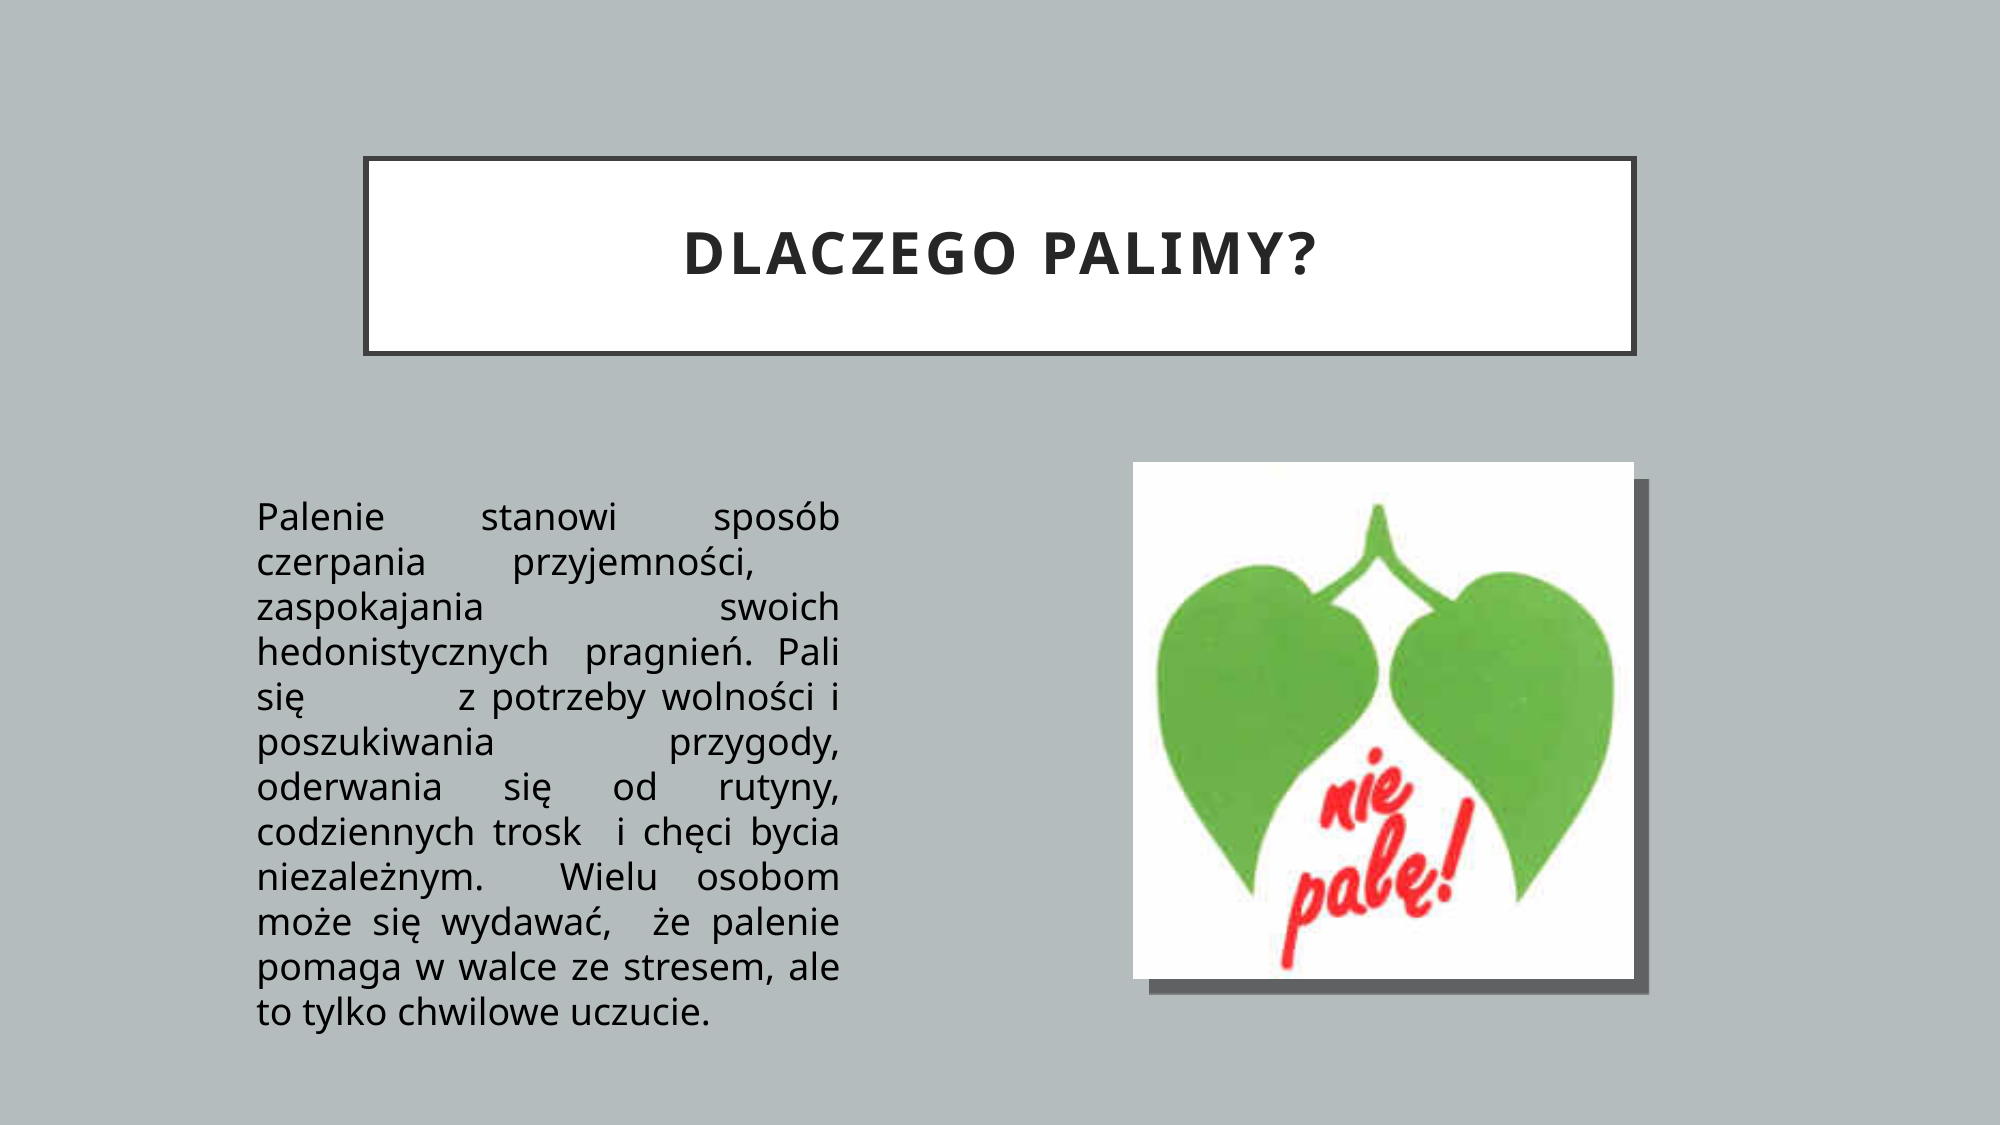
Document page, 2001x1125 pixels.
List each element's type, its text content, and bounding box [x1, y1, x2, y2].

picture [1133, 462, 1634, 979]
text_box Palenie stanowi sposób czerpania przyjemności, zaspokajania swoich hedonistycznych pragnień. Pali się z potrzeby wolności i poszukiwania przygody, oderwania się od rutyny, codziennych trosk i chęci bycia niezależnym. Wielu osobom może się wydawać, że palenie pomaga w walce ze stresem, ale to tylko chwilowe uczucie. [241, 485, 860, 956]
title Dlaczego palimy? [366, 158, 1634, 354]
